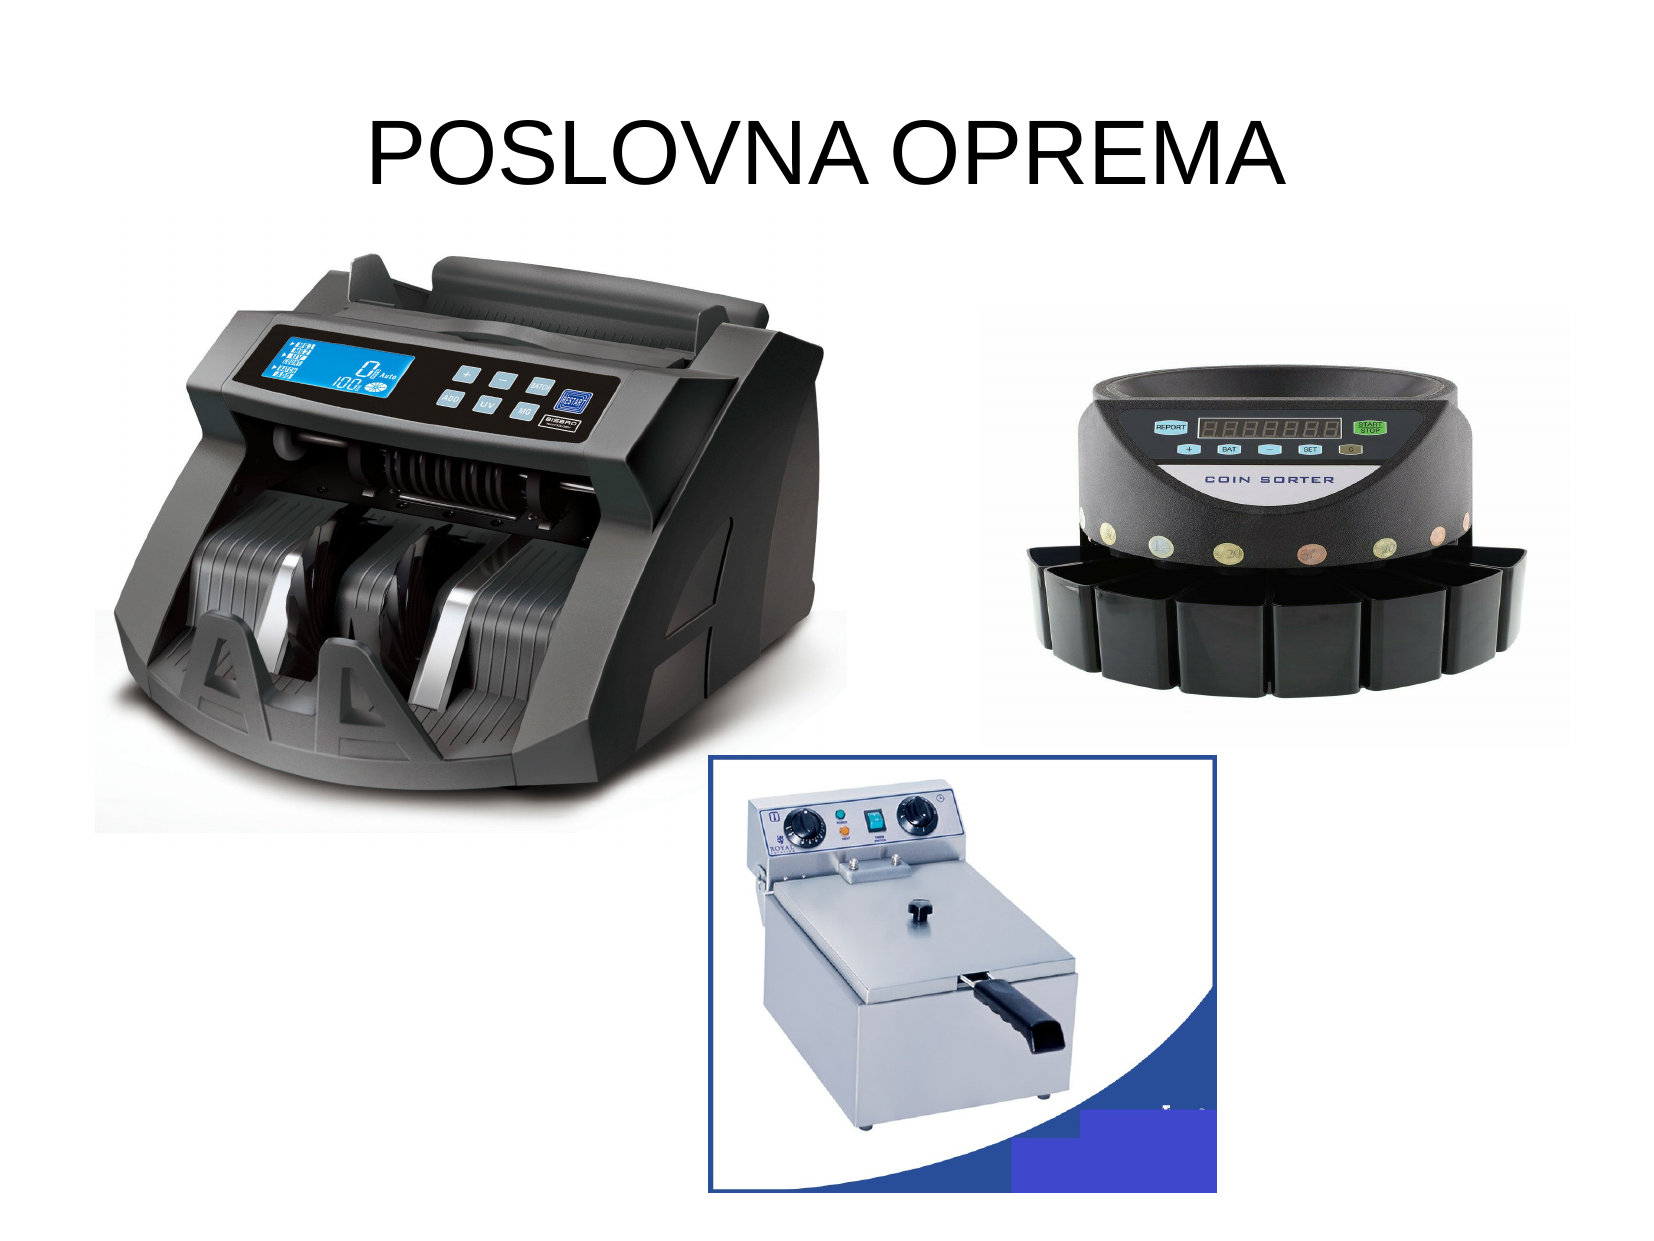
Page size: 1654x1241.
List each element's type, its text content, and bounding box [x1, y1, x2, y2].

picture [980, 308, 1571, 745]
picture [79, 212, 1217, 1193]
title POSLOVNA OPREMA [82, 49, 1571, 257]
